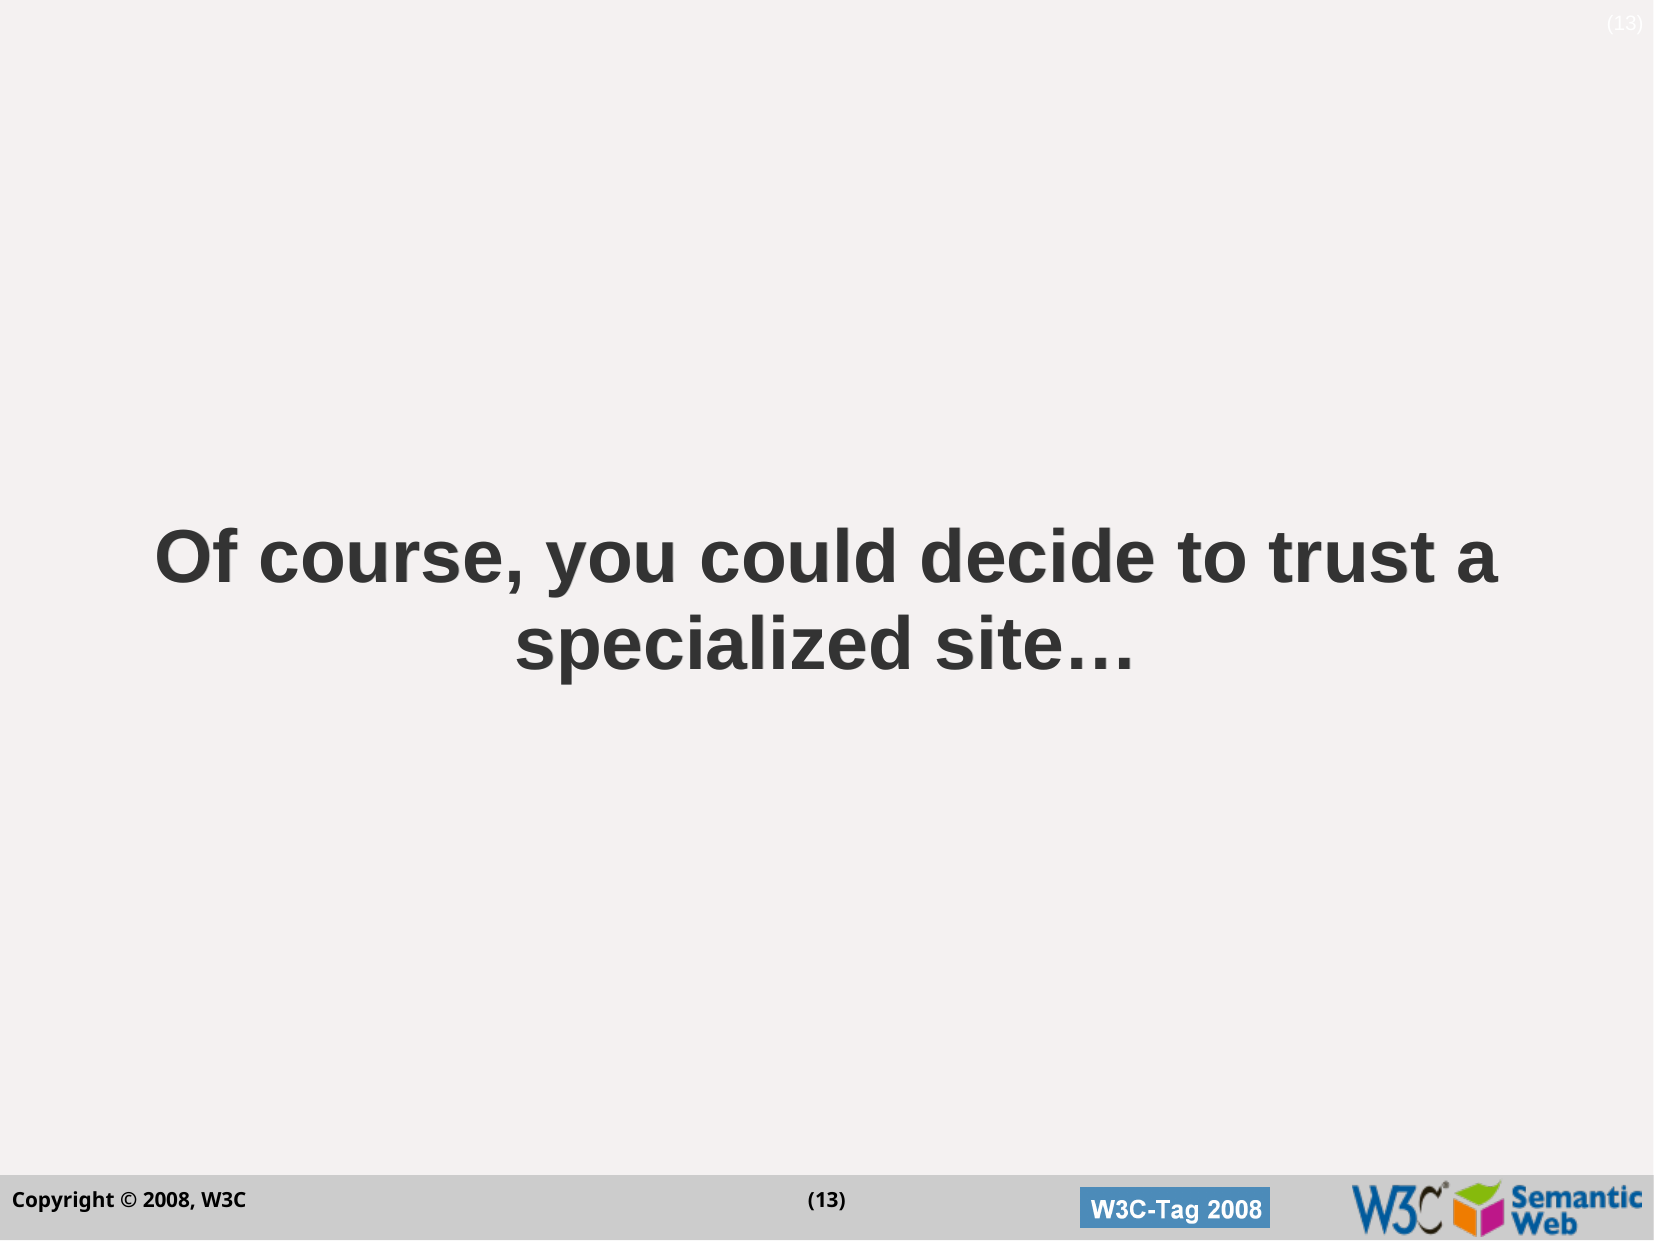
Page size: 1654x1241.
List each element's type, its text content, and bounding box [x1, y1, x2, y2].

title Of course, you could decide to trust a specialized site… [59, 512, 1595, 684]
picture [1352, 1178, 1642, 1237]
picture [1080, 1187, 1270, 1228]
